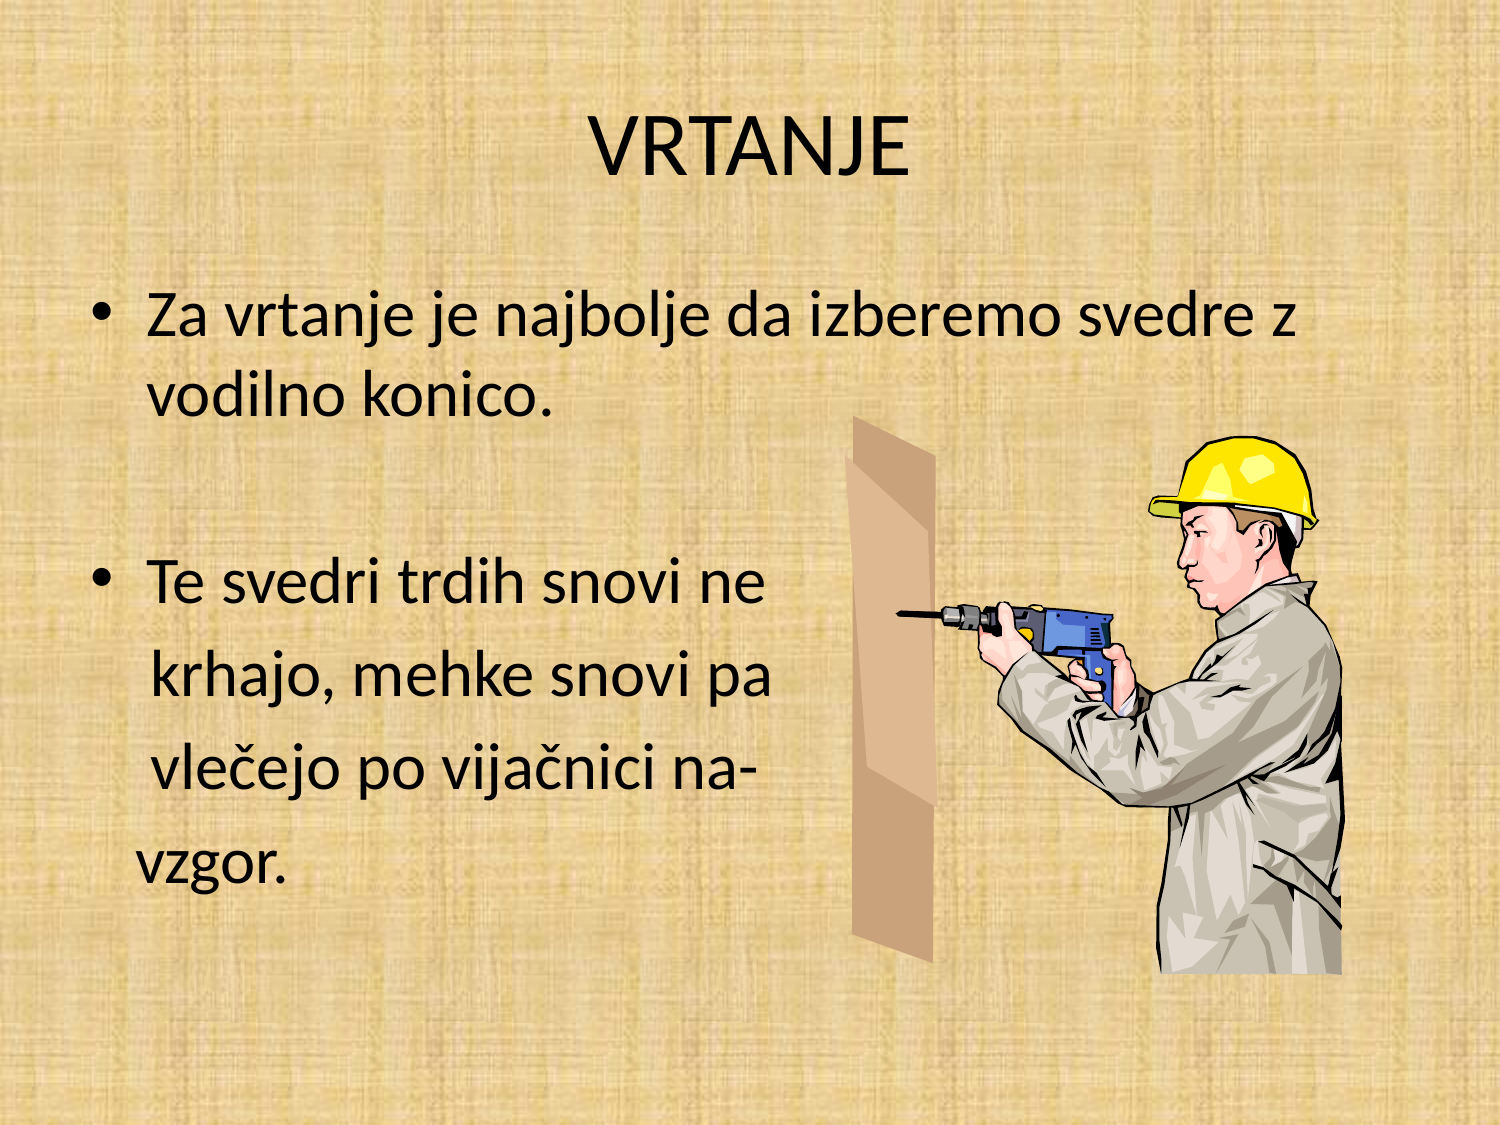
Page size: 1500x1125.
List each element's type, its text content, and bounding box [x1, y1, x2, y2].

picture [0, 0, 1500, 1125]
title VRTANJE [75, 45, 1425, 233]
list Za vrtanje je najbolje da izberemo svedre z vodilno konico. Te svedri trdih snovi ne krhajo, mehke snovi pa vlečejo po vijačnici na- vzgor. [75, 262, 1425, 1005]
